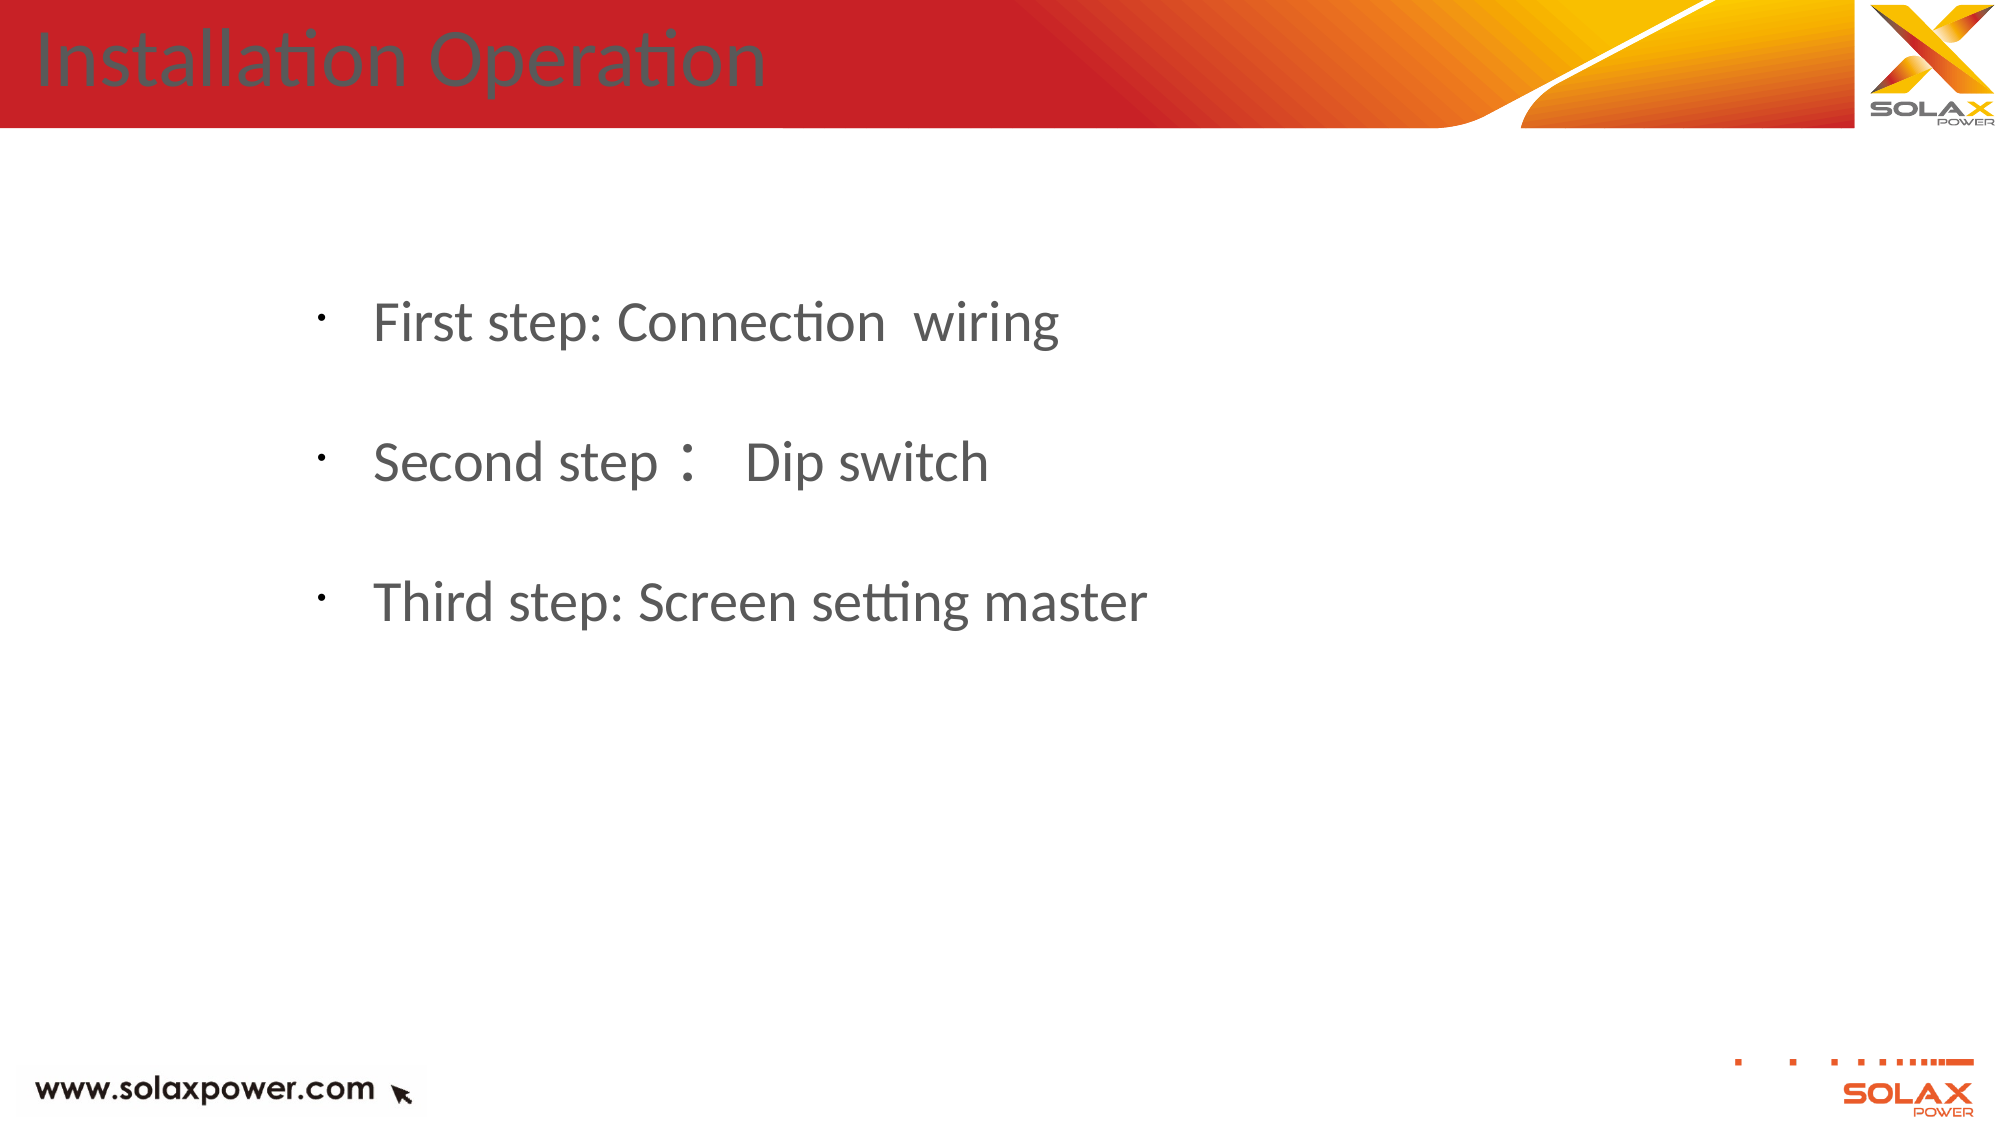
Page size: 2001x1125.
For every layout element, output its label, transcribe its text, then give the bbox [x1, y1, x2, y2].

picture [0, 0, 1855, 129]
picture [1870, 4, 1996, 126]
text_box Installation Operation [20, 7, 1029, 121]
picture [16, 1065, 427, 1117]
text_box First step: Connection wiring Second step：Dip switch Third step: Screen setting master [296, 272, 1350, 713]
picture [1735, 1059, 1974, 1117]
